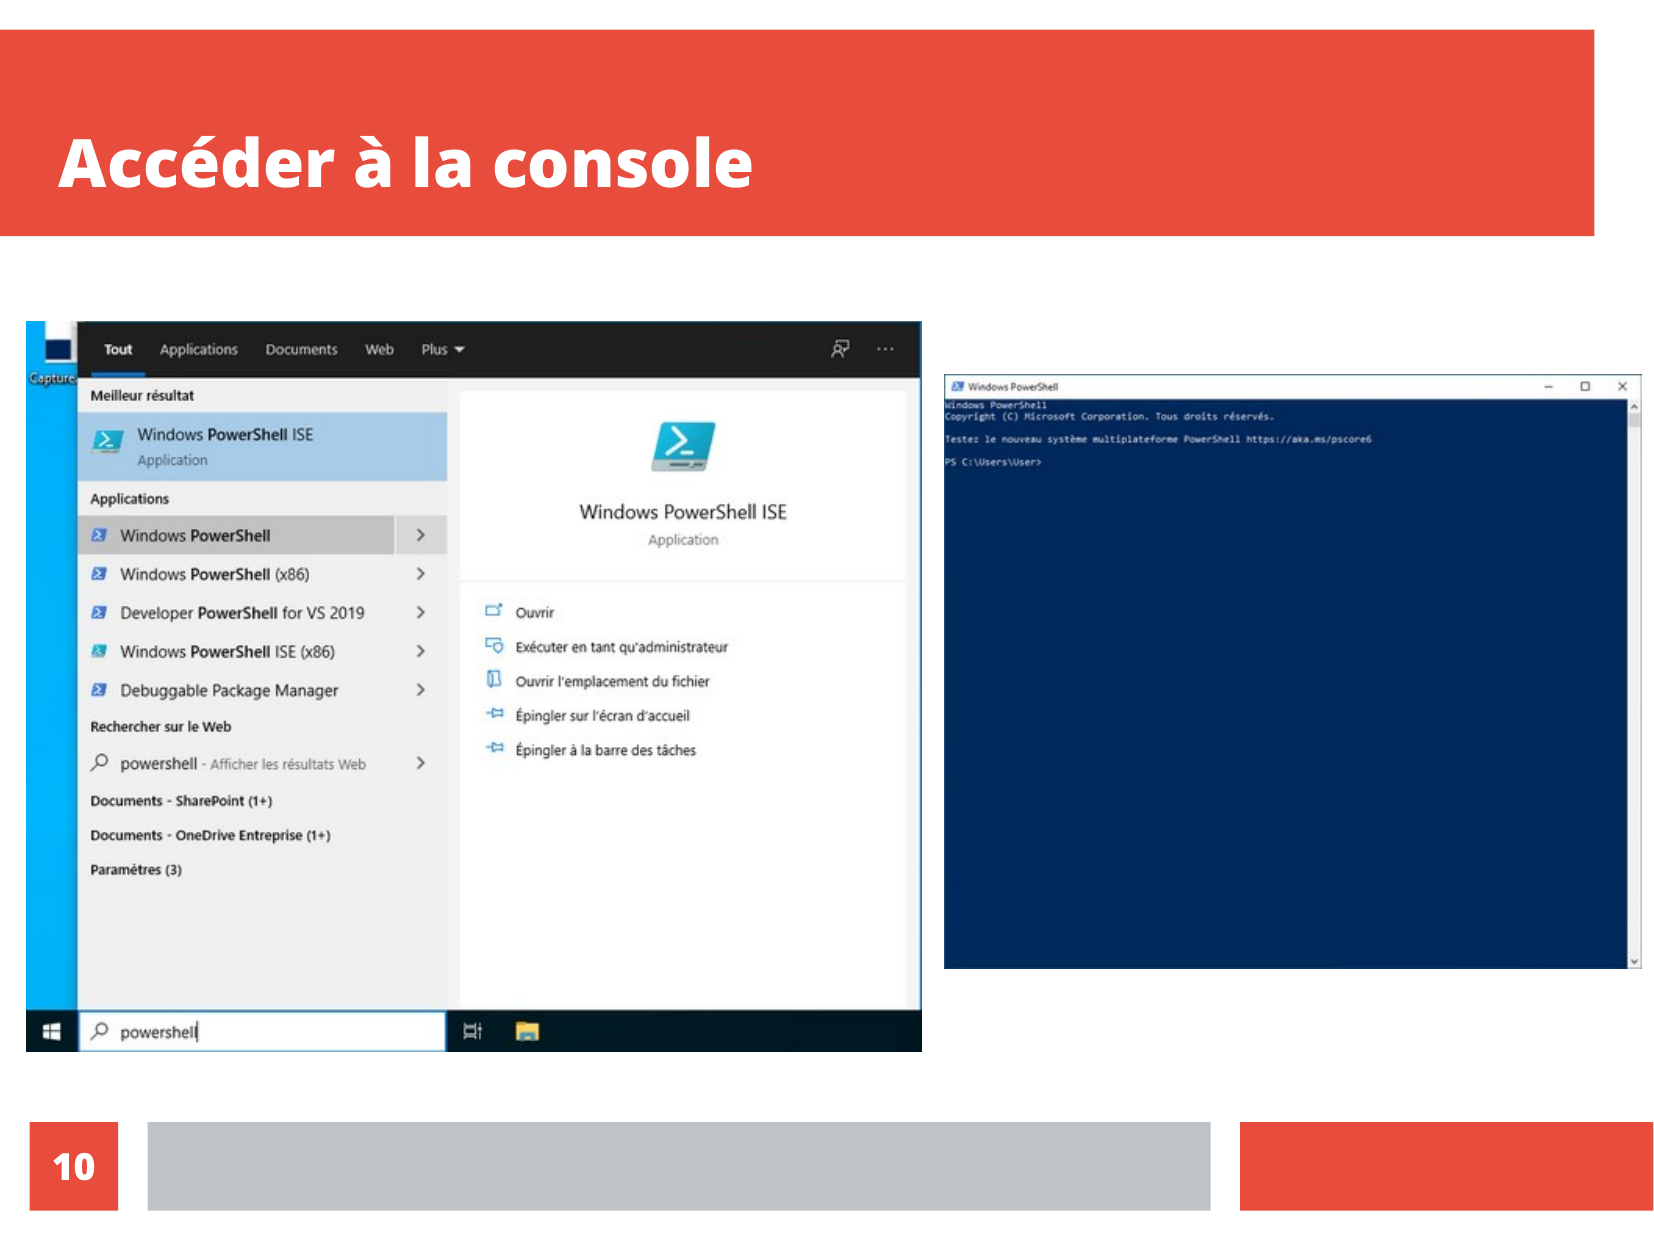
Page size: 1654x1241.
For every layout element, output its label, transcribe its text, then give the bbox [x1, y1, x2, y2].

picture [944, 374, 1642, 969]
title Accéder à la console [59, 59, 1595, 207]
picture [26, 321, 922, 1052]
